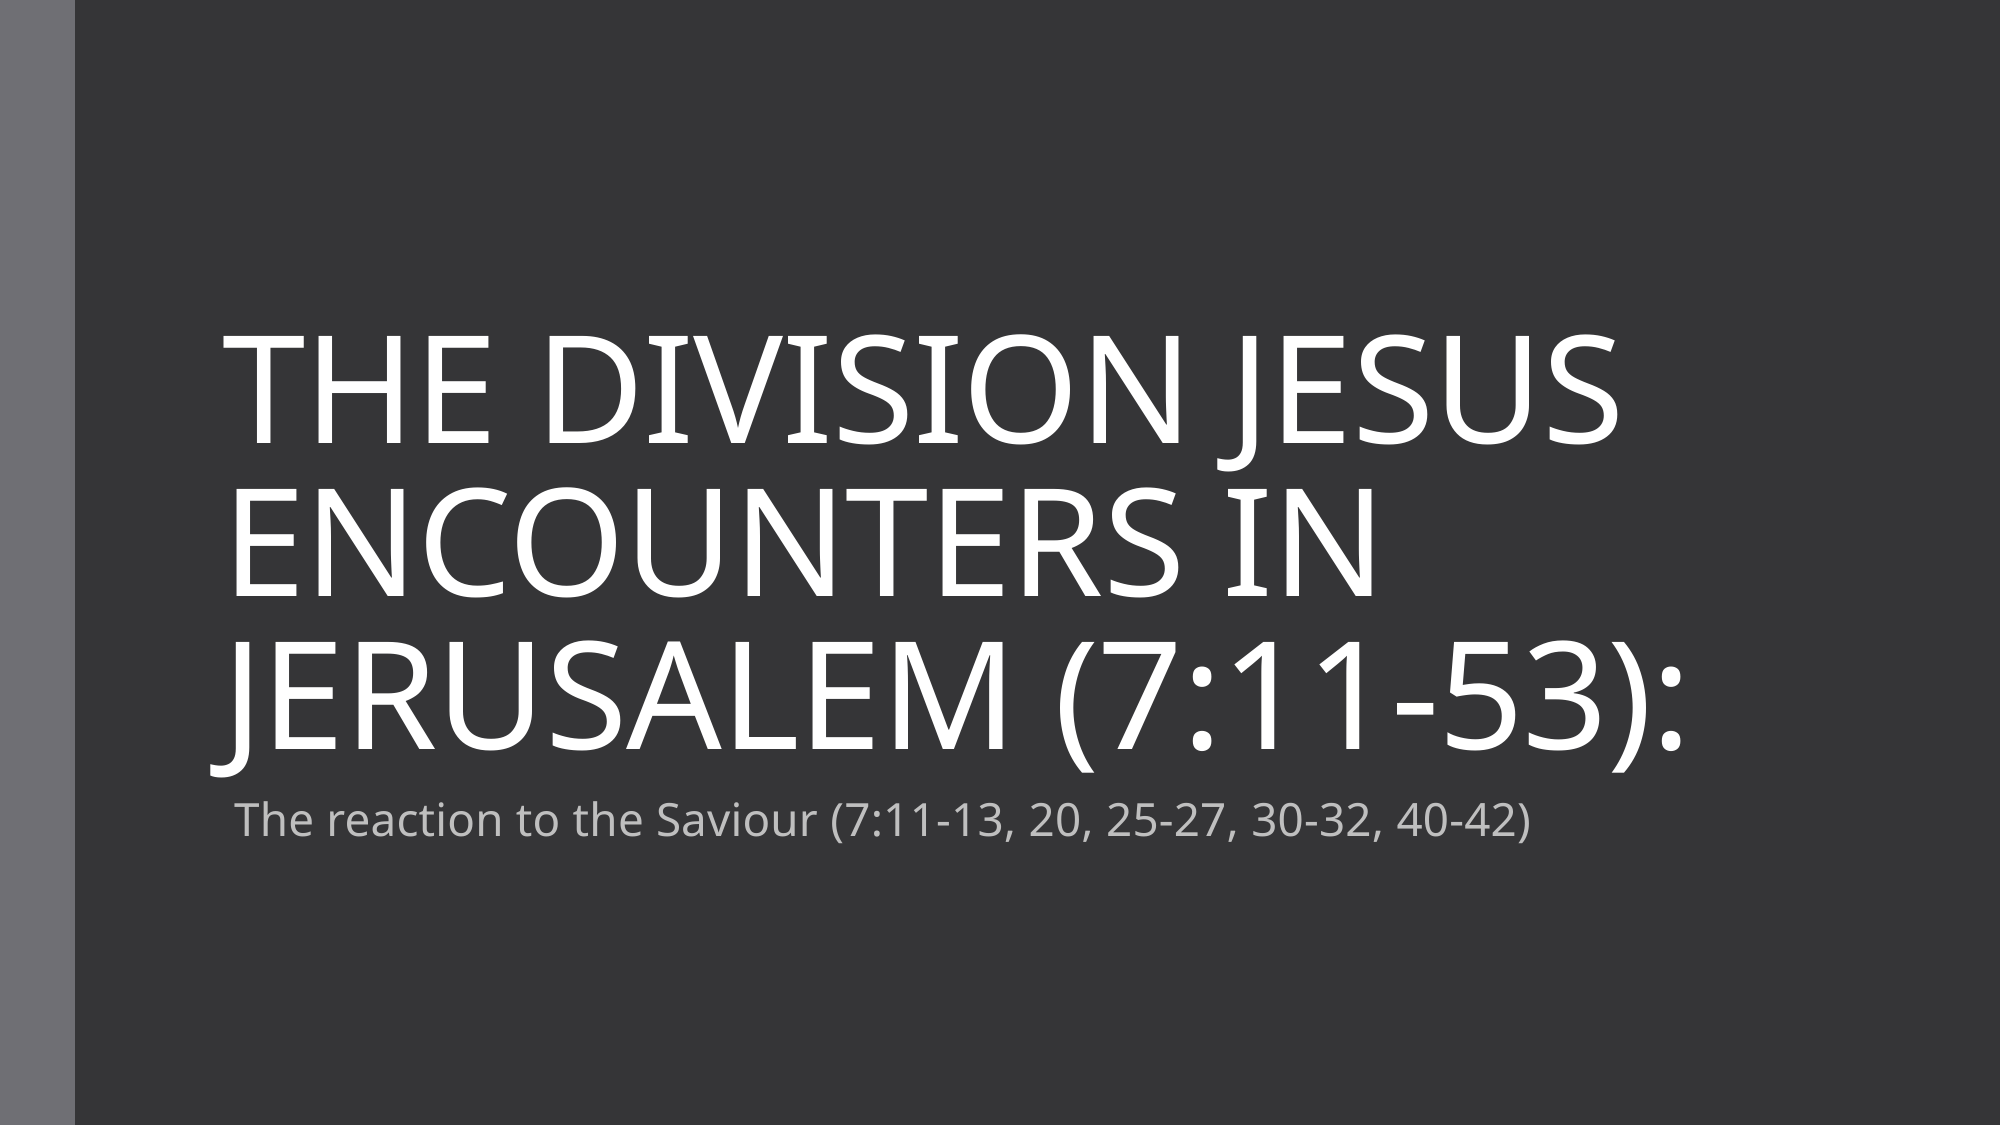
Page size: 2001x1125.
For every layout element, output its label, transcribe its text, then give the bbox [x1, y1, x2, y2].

subtitle The reaction to the Saviour (7:11-13, 20, 25-27, 30-32, 40-42) [206, 787, 1752, 1066]
title THE DIVISION JESUS ENCOUNTERS IN JERUSALEM (7:11-53): [206, 124, 1752, 787]
